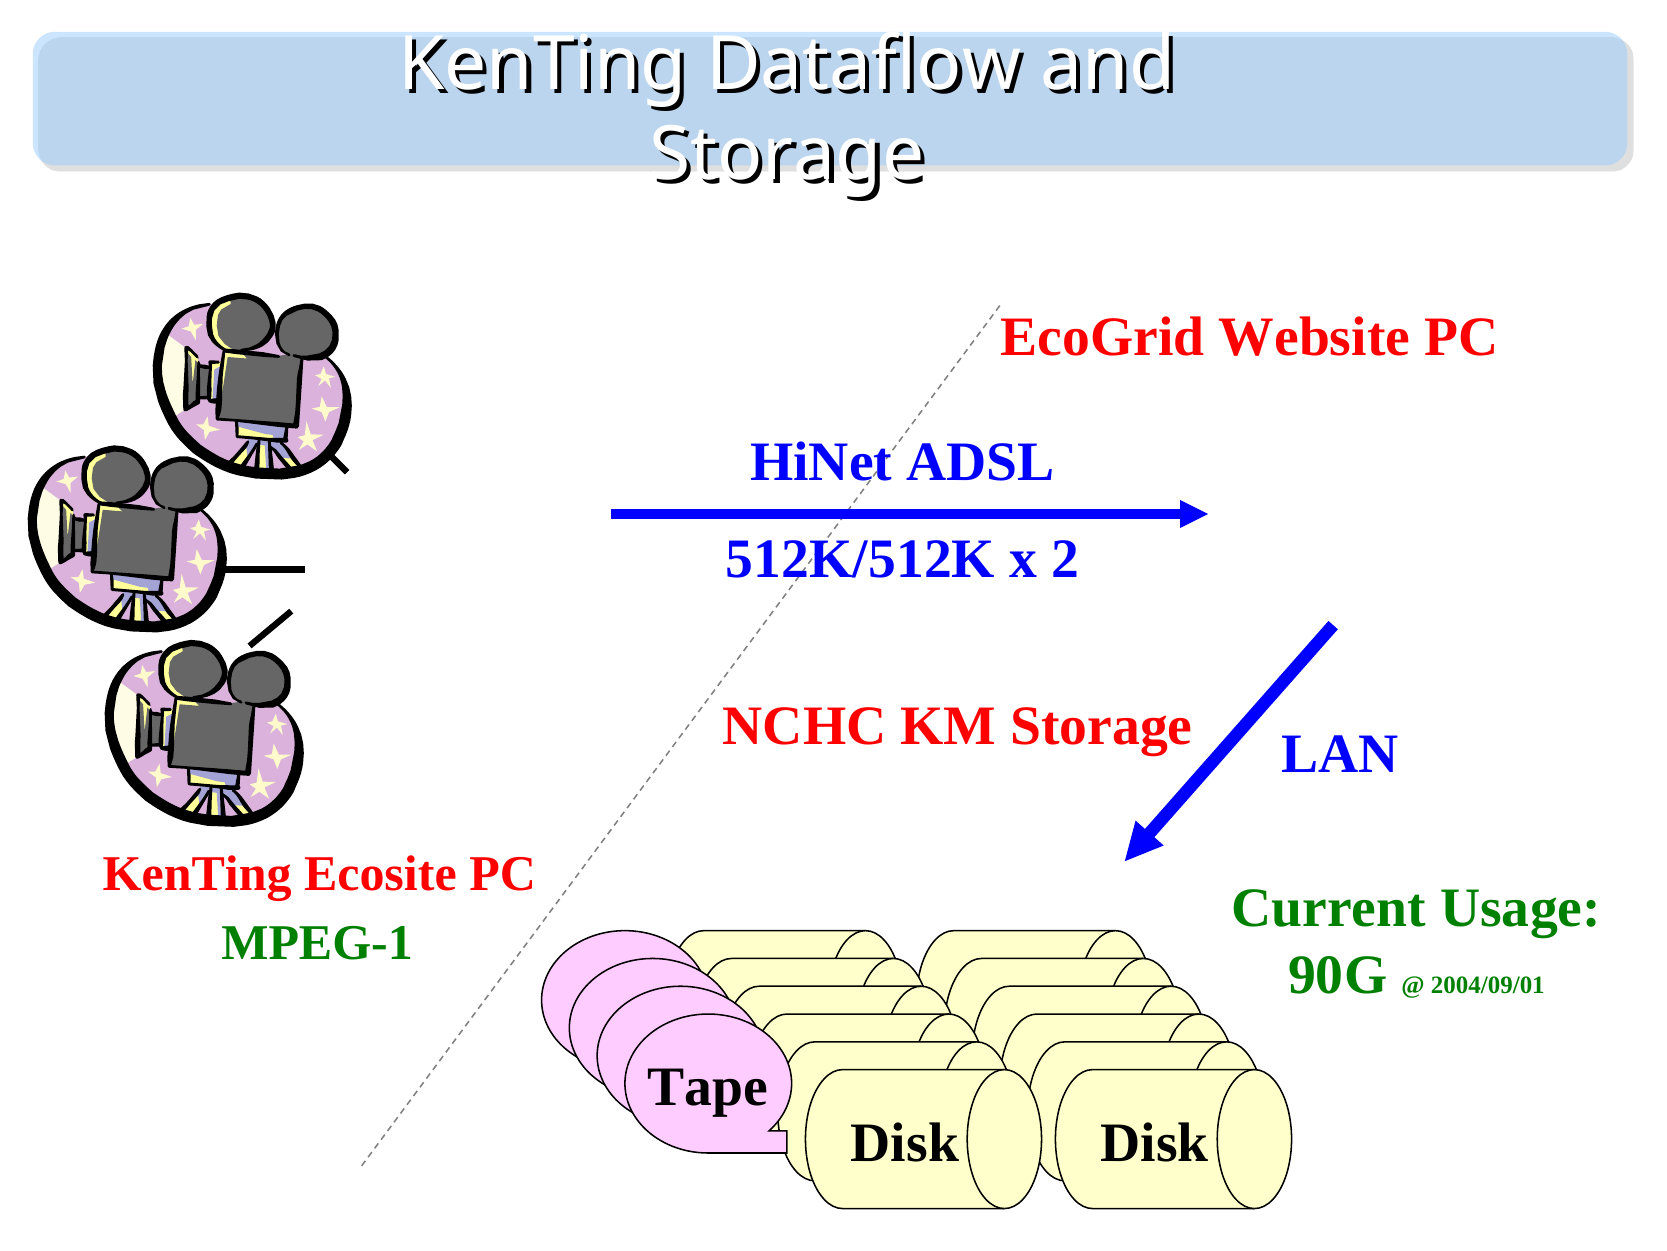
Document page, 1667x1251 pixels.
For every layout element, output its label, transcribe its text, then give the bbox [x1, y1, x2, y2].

text_box EcoGrid Website PC [985, 291, 1514, 375]
text_box MPEG-1 [53, 898, 581, 982]
picture [1222, 388, 1556, 670]
text_box [0, 0, 1667, 1251]
text_box Current Usage: 90G @ 2004/09/01 [1222, 847, 1611, 1028]
text_box Disk [1055, 1069, 1292, 1209]
text_box LAN [1208, 708, 1473, 792]
picture [833, 777, 1167, 1059]
text_box 512K/512K x 2 [638, 513, 1167, 598]
text_box KenTing Ecosite PC [87, 828, 547, 898]
text_box HiNet ADSL [638, 416, 1167, 500]
text_box KenTing Dataflow and Storage [265, 59, 1309, 150]
picture [27, 291, 626, 829]
text_box Disk [805, 1069, 1042, 1209]
text_box Tape [624, 1014, 792, 1153]
text_box NCHC KM Storage [694, 680, 1223, 764]
